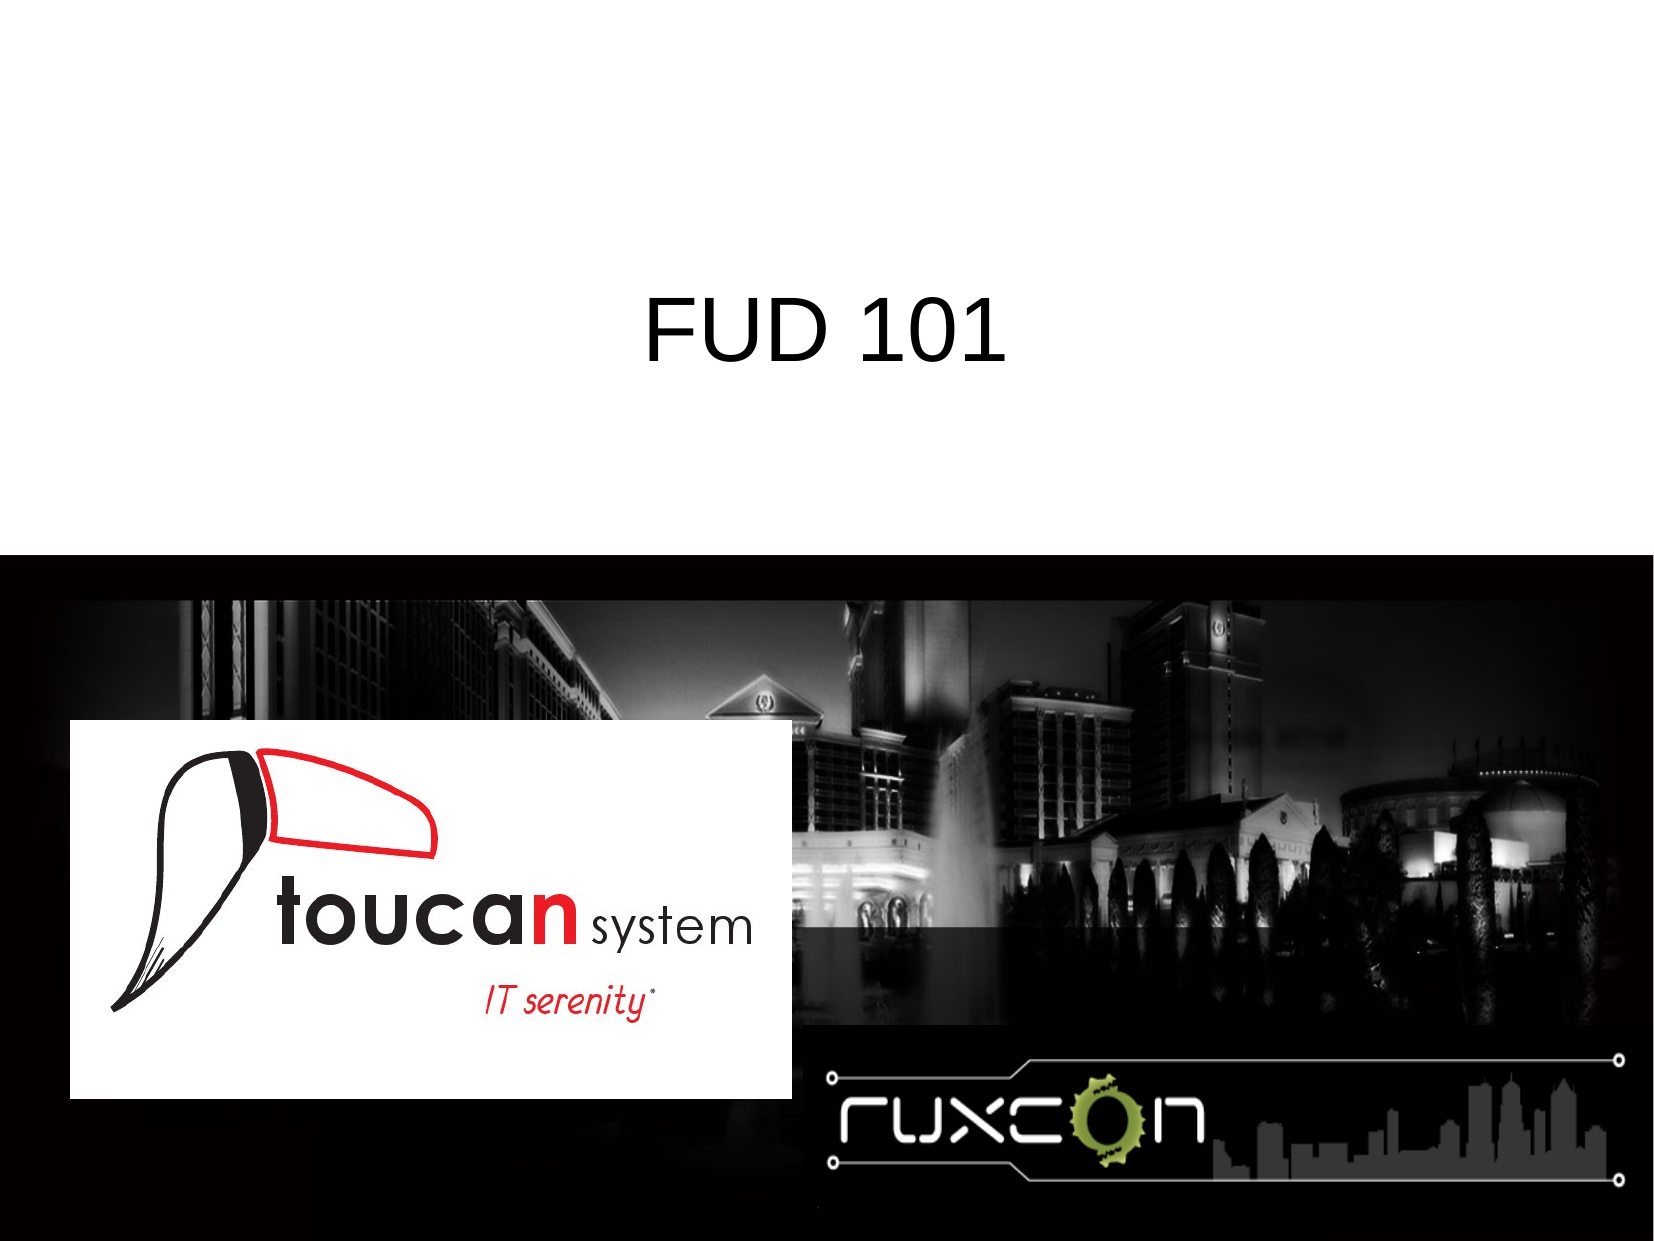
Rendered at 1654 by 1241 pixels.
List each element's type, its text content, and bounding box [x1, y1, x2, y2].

picture [0, 555, 1654, 1241]
title FUD 101 [82, 224, 1571, 432]
